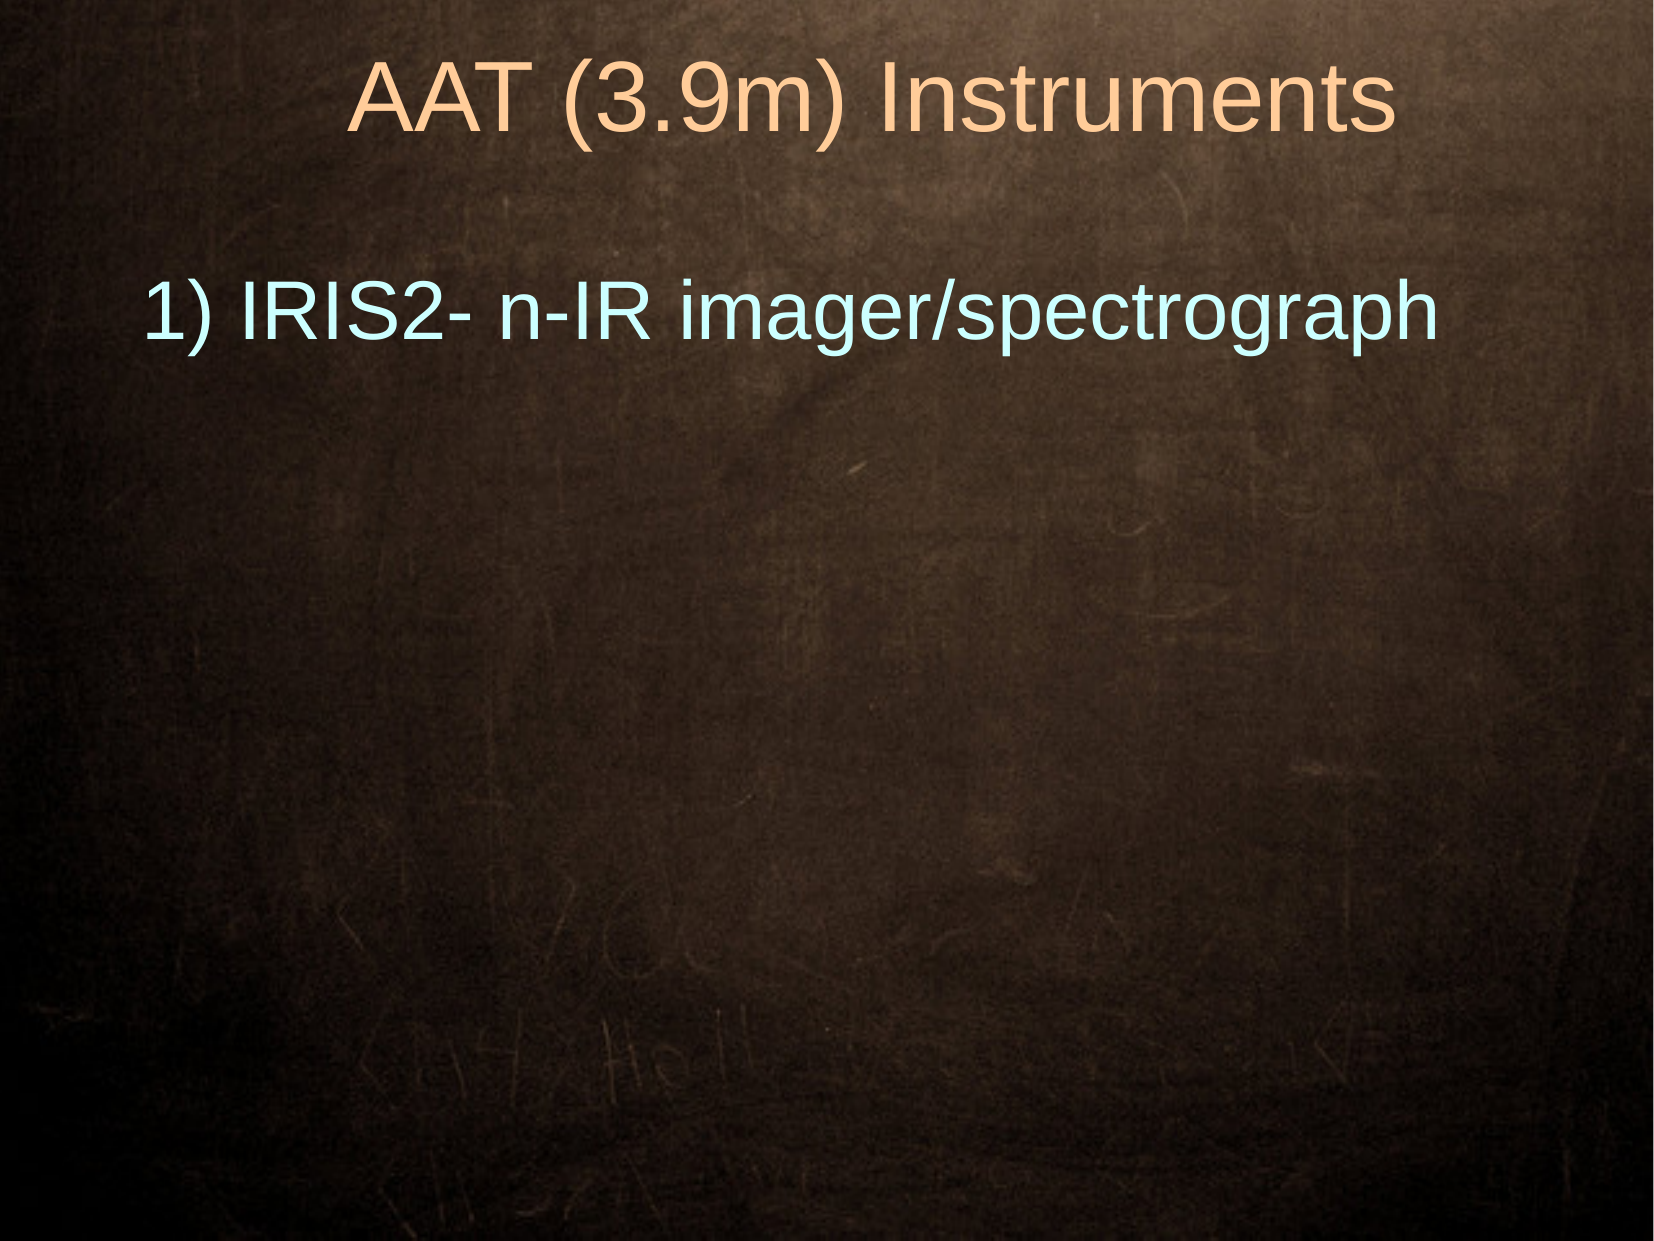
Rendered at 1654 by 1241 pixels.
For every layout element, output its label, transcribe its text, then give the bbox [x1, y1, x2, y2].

picture [0, 0, 1654, 1241]
text_box AAT (3.9m) Instruments 1) IRIS2- n-IR imager/spectrograph [126, 33, 1621, 458]
